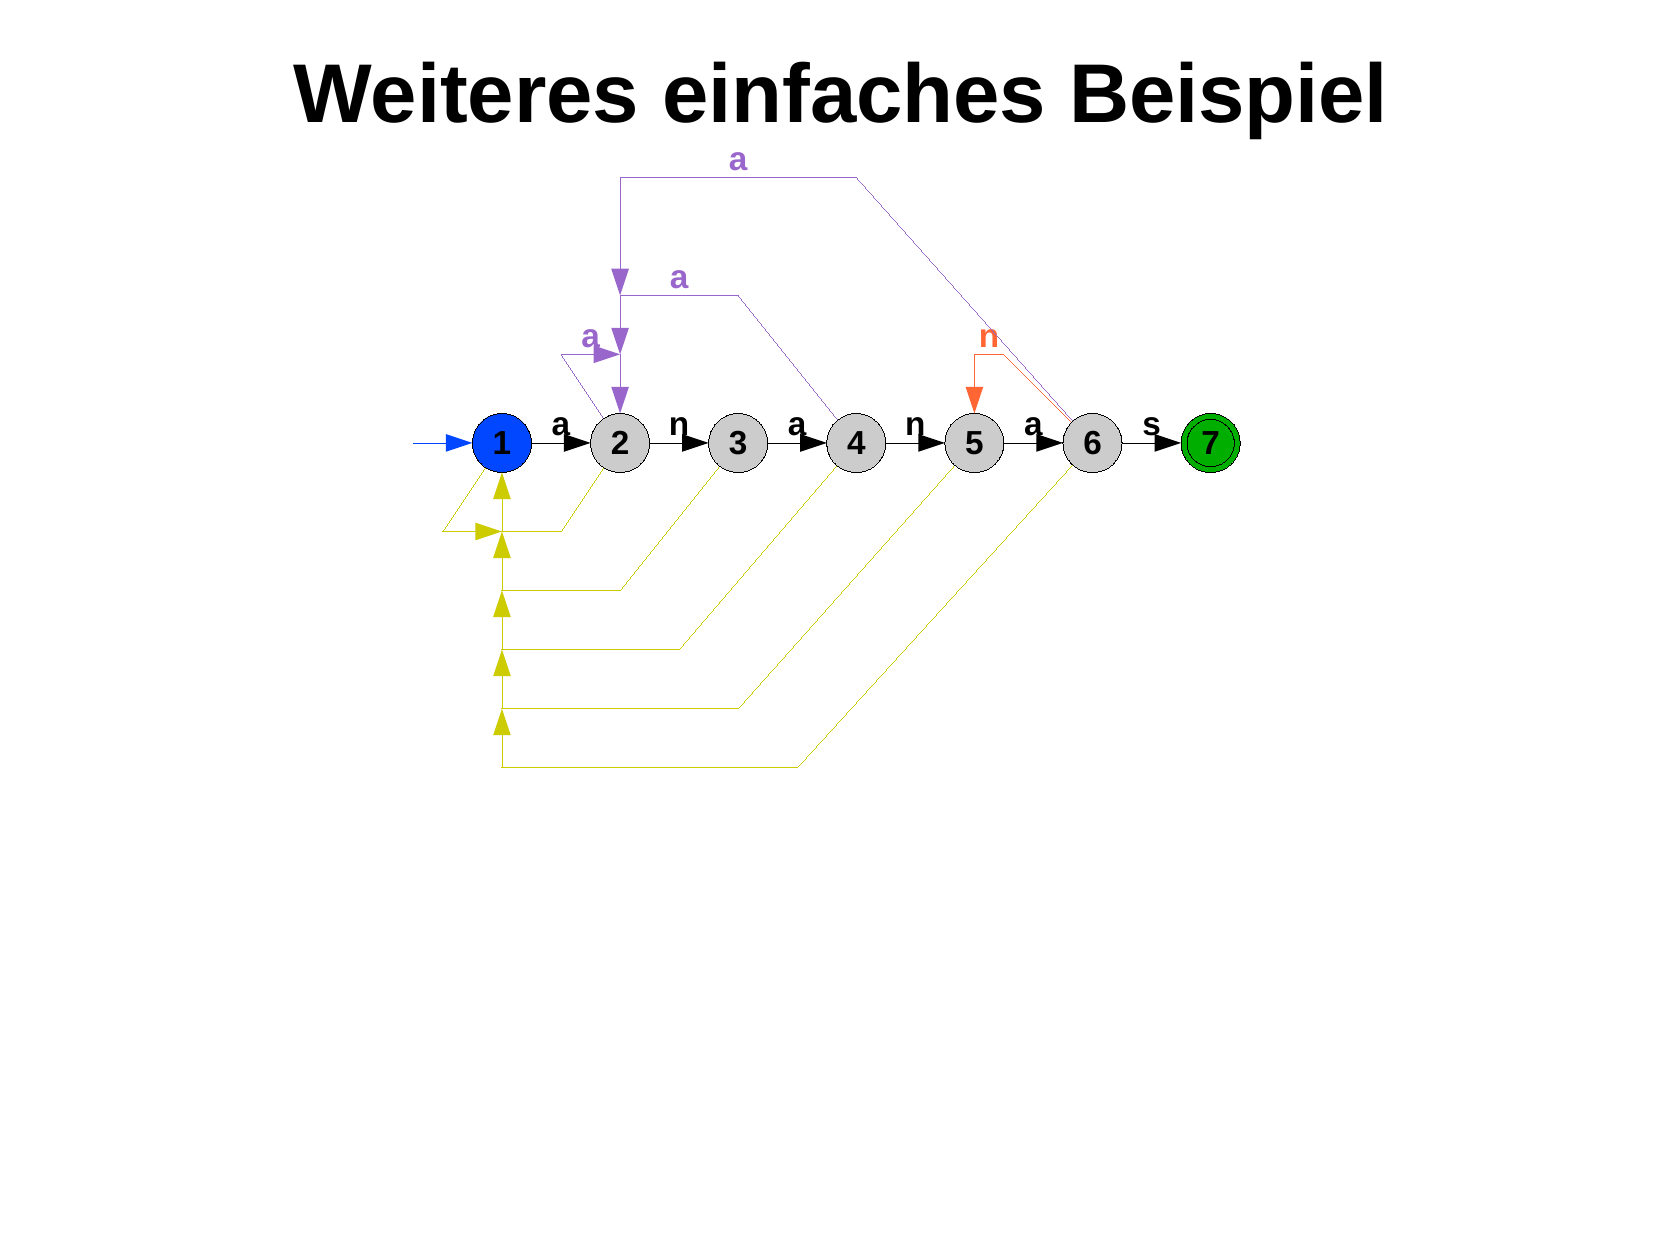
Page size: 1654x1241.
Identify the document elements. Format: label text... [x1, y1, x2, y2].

text_box 3 [708, 413, 768, 473]
text_box 6 [1062, 413, 1123, 473]
text_box 1 [472, 413, 532, 473]
text_box 7 [1187, 419, 1235, 467]
text_box 2 [590, 413, 650, 473]
text_box Weiteres einfaches Beispiel [88, 39, 1595, 148]
text_box 5 [944, 413, 1004, 473]
text_box [1181, 413, 1241, 473]
text_box 4 [826, 413, 886, 473]
